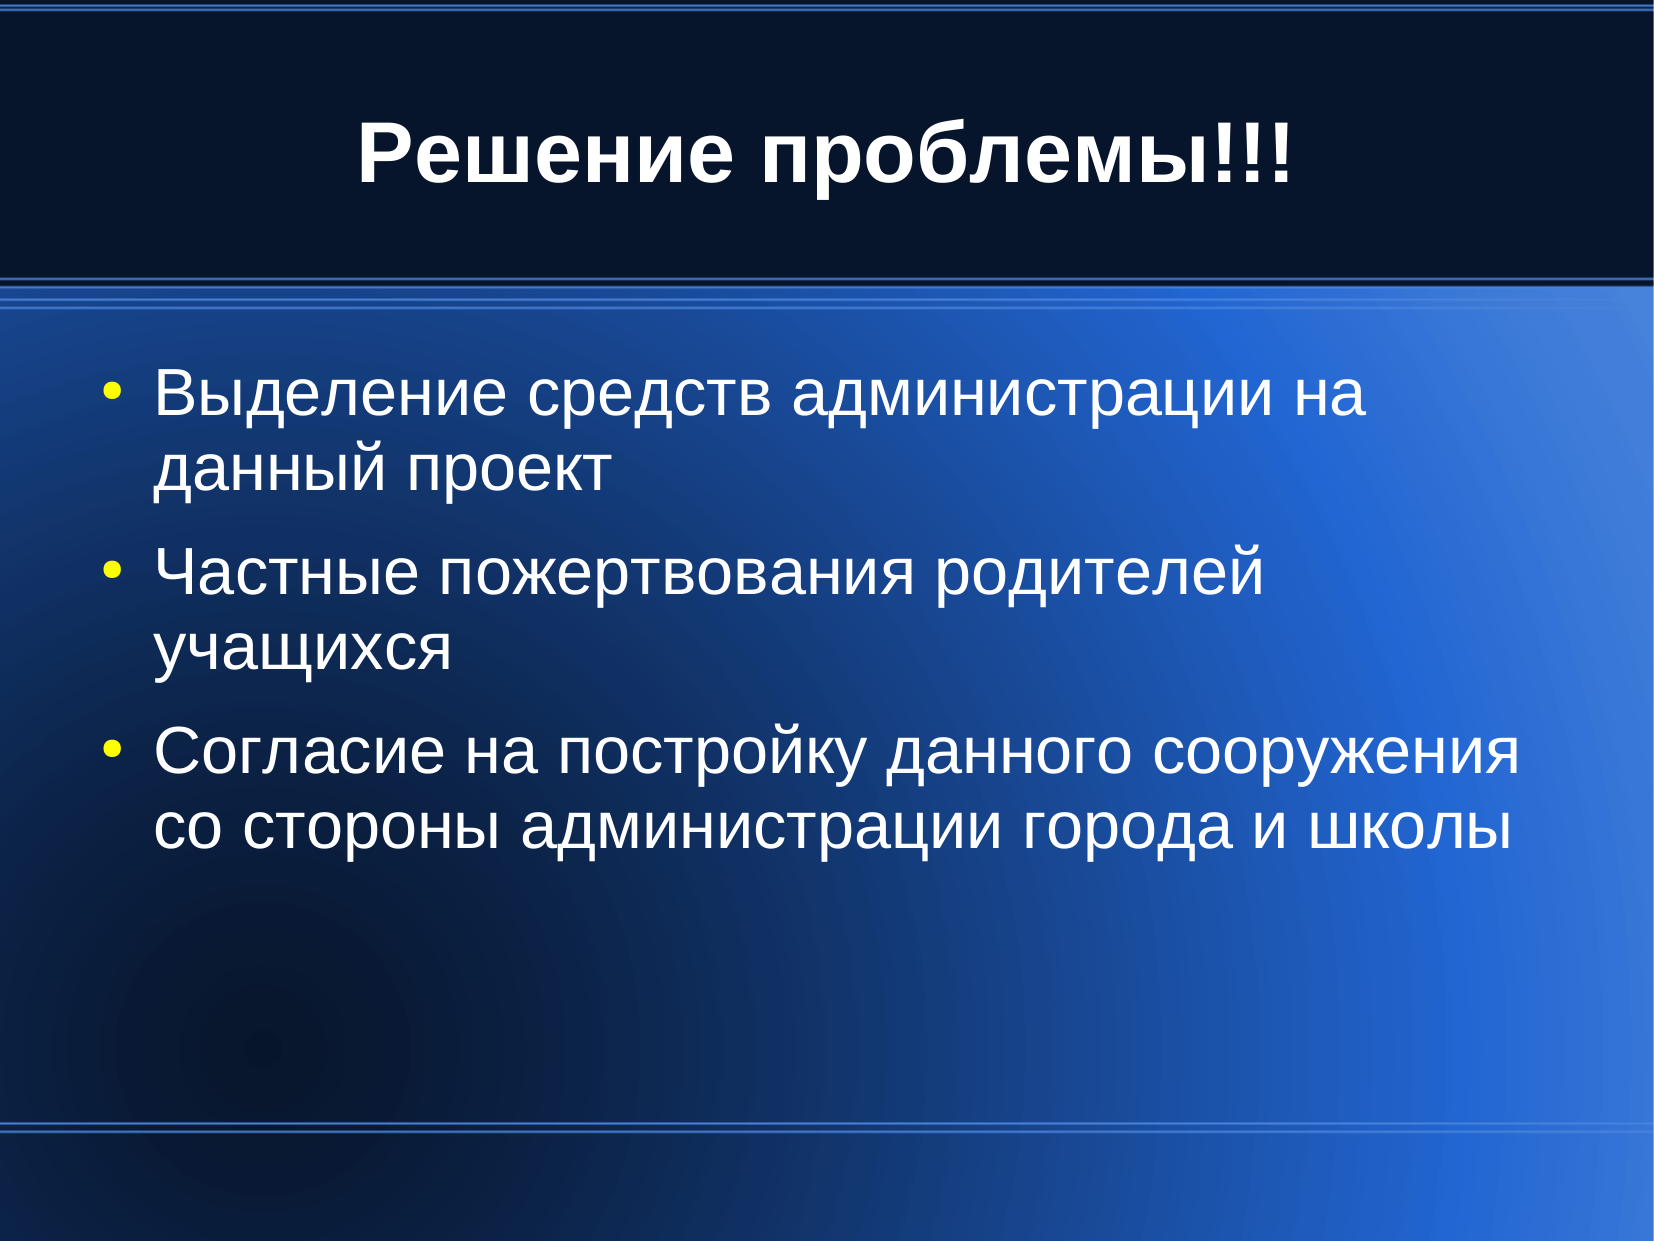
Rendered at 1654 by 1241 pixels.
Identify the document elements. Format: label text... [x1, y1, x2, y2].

picture [0, 0, 1654, 1241]
list Выделение средств администрации на данный проект Частные пожертвования родителей учащихся Согласие на постройку данного сооружения со стороны администрации города и школы [82, 355, 1571, 1174]
title Решение проблемы!!! [82, 49, 1571, 257]
